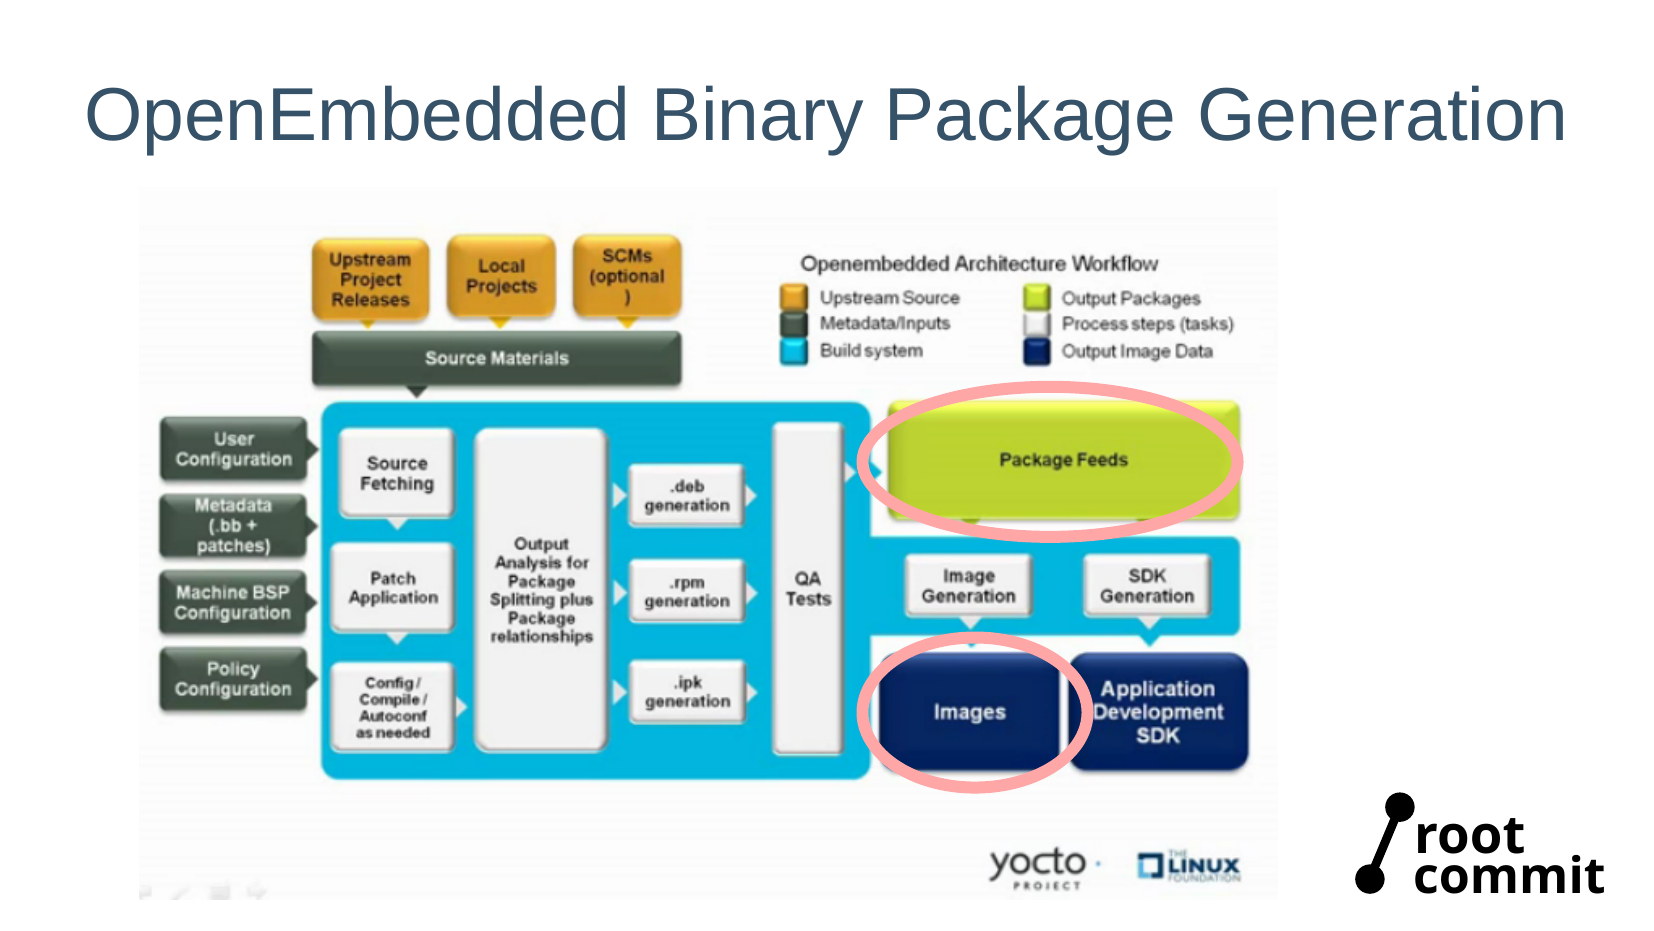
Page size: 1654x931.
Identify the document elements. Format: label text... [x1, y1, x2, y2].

picture [139, 187, 1278, 901]
title OpenEmbedded Binary Package Generation [82, 37, 1571, 193]
